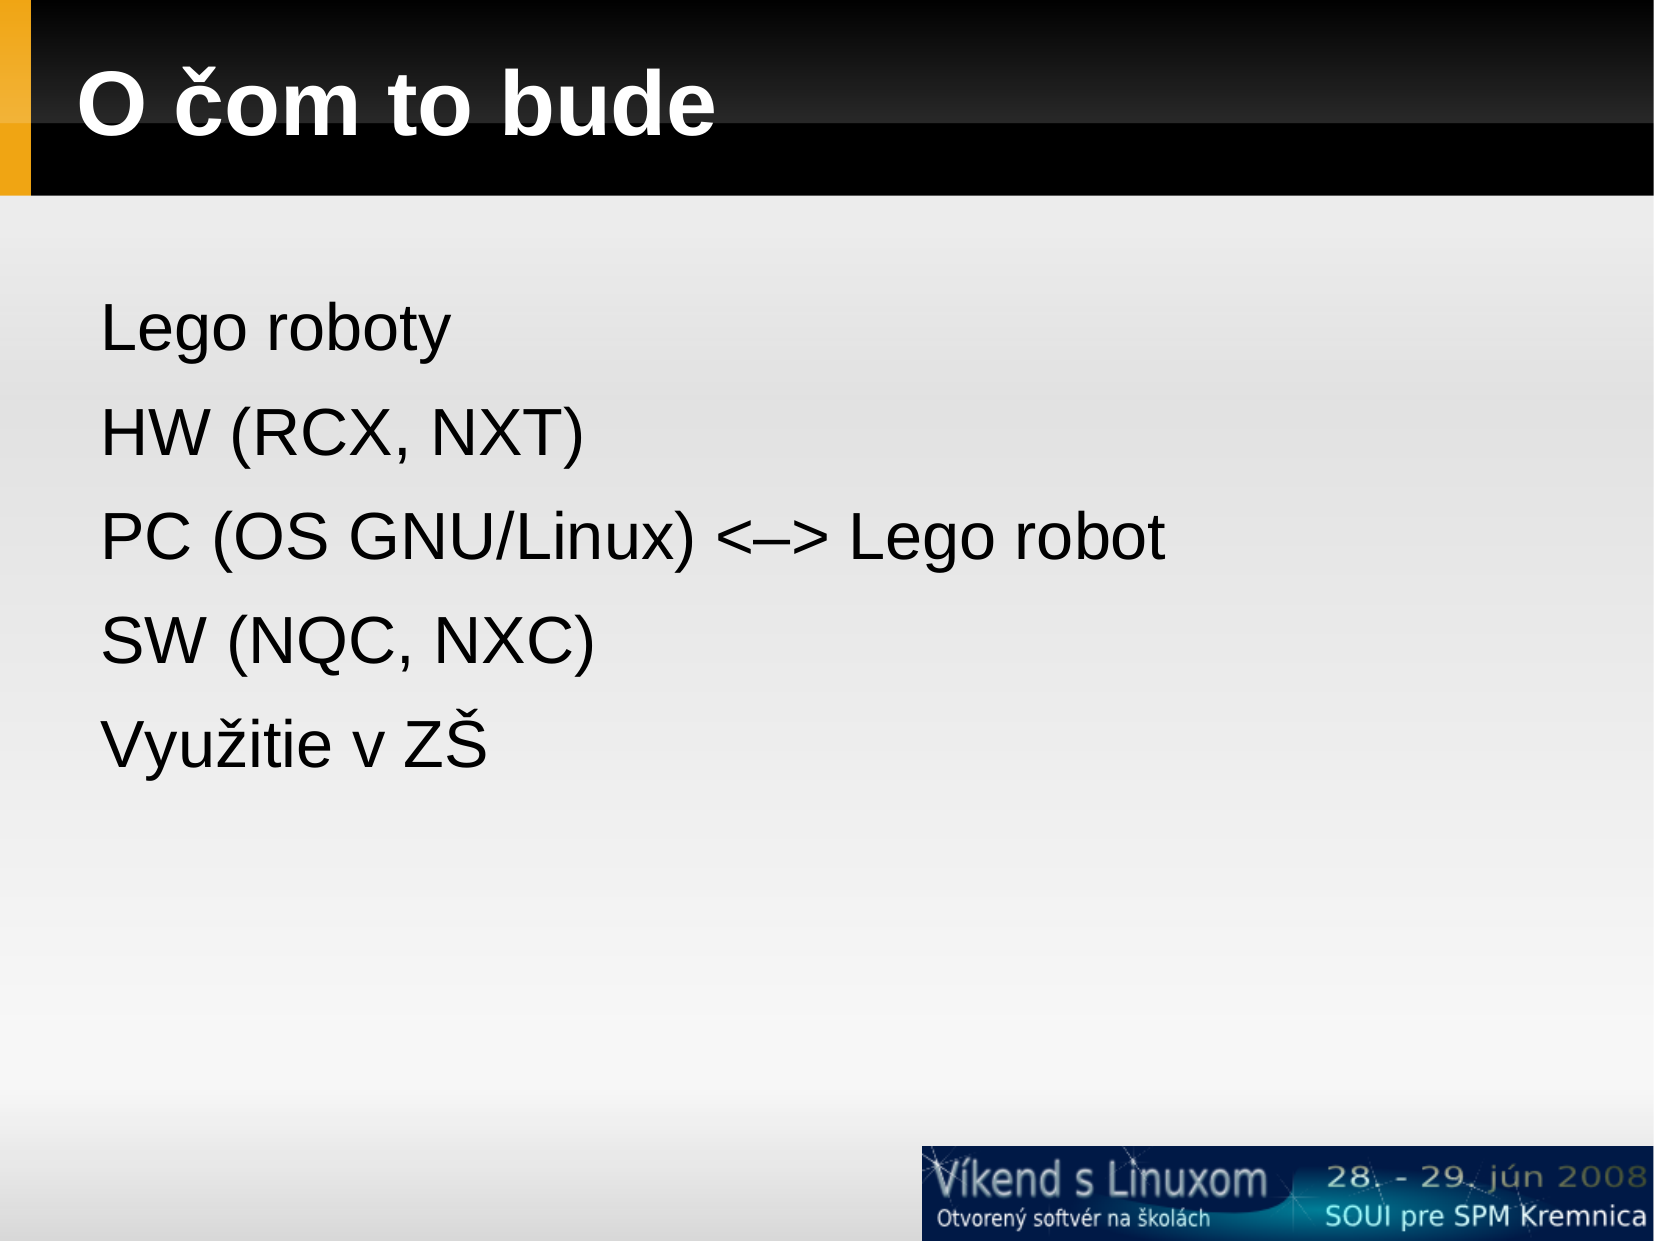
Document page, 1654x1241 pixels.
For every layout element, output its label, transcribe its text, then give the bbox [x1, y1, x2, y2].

title O čom to bude [76, 0, 1565, 208]
picture [0, 0, 1654, 1241]
list Lego roboty HW (RCX, NXT) PC (OS GNU/Linux) <–> Lego robot SW (NQC, NXC) Využitie v ZŠ [82, 290, 1571, 1109]
